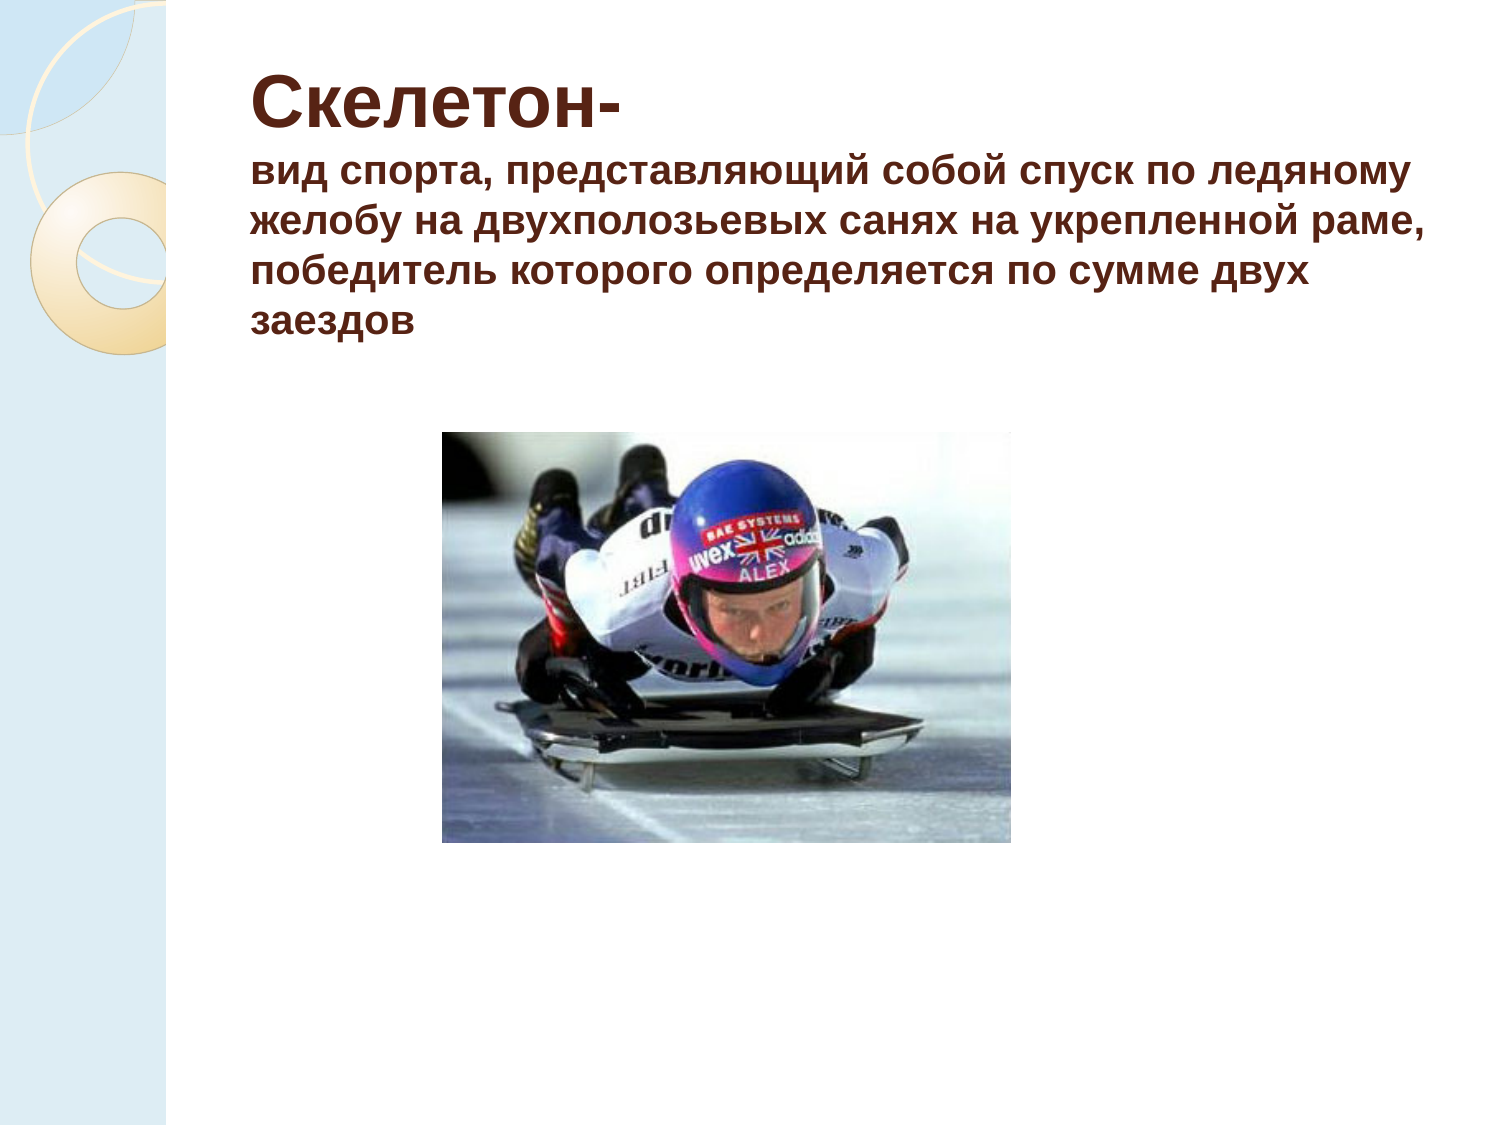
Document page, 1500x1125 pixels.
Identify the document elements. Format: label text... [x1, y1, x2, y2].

title Скелетон- вид спорта, представляющий собой спуск по ледяному желобу на двухполозьевых санях на укрепленной раме, победитель которого определяется по сумме двух заездов [235, 45, 1466, 233]
picture [442, 432, 1011, 843]
